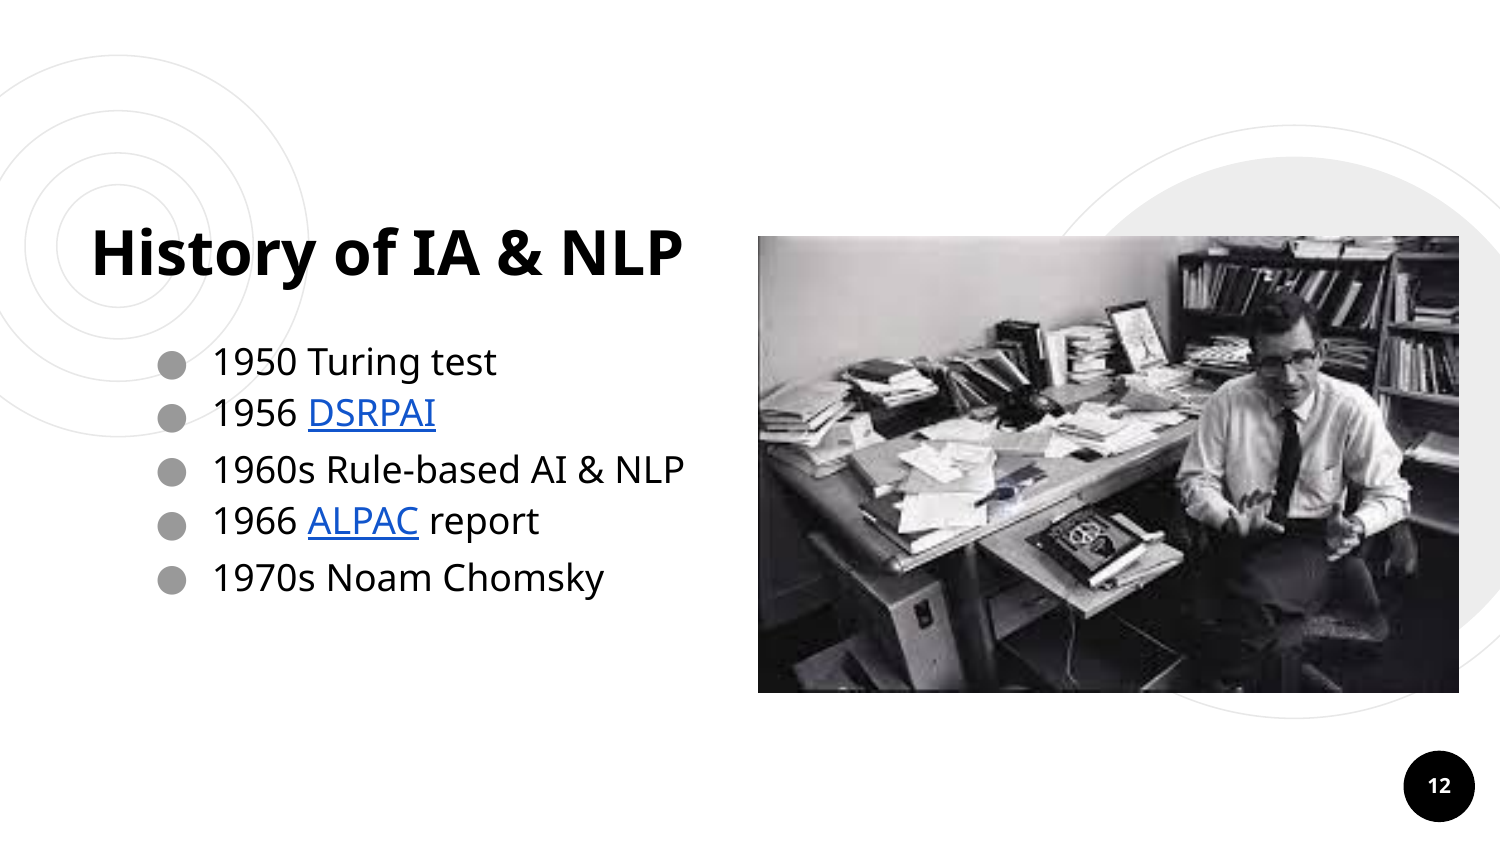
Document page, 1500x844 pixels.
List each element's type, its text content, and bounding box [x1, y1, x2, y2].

slide_number 1 [1403, 750, 1475, 823]
picture [758, 236, 1459, 693]
list 1950 Turing test 1956 DSRPAI 1960s Rule-based AI & NLP 1966 ALPAC report 1970s Noam Chomsky [121, 323, 1095, 836]
title History of IA & NLP [75, 78, 1178, 304]
